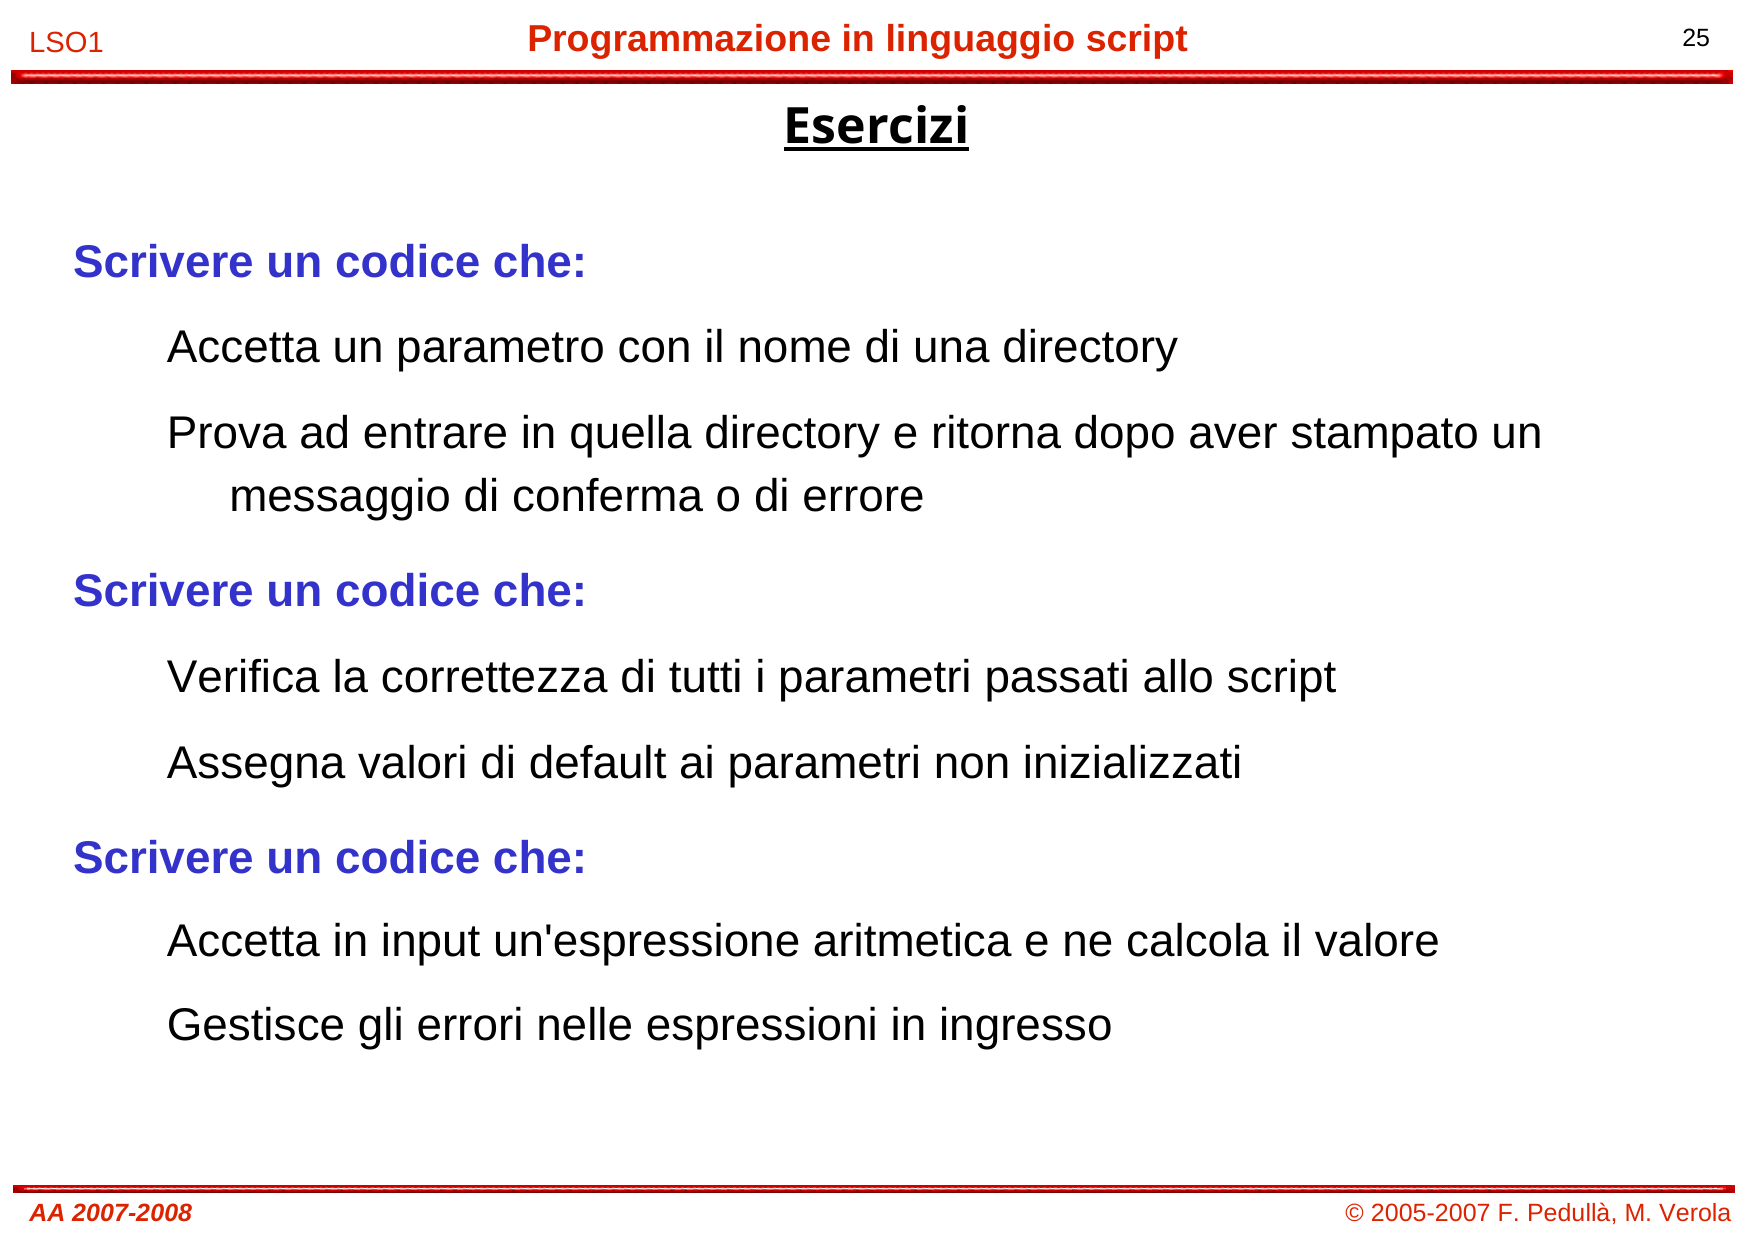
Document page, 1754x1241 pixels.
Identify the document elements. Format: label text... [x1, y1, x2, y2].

title Esercizi [302, 78, 1451, 174]
picture [11, 70, 1733, 84]
list Scrivere un codice che: Accetta un parametro con il nome di una directory Prova ad entrare in quella directory e ritorna dopo aver stampato un messaggio di conferma o di errore Scrivere un codice che: Verifica la correttezza di tutti i parametri passati allo script Assegna valori di default ai parametri non inizializzati Scrivere un codice che: Accetta in input un'espressione aritmetica e ne calcola il valore Gestisce gli errori nelle espressioni in ingresso [58, 224, 1696, 1065]
picture [13, 1185, 1735, 1193]
